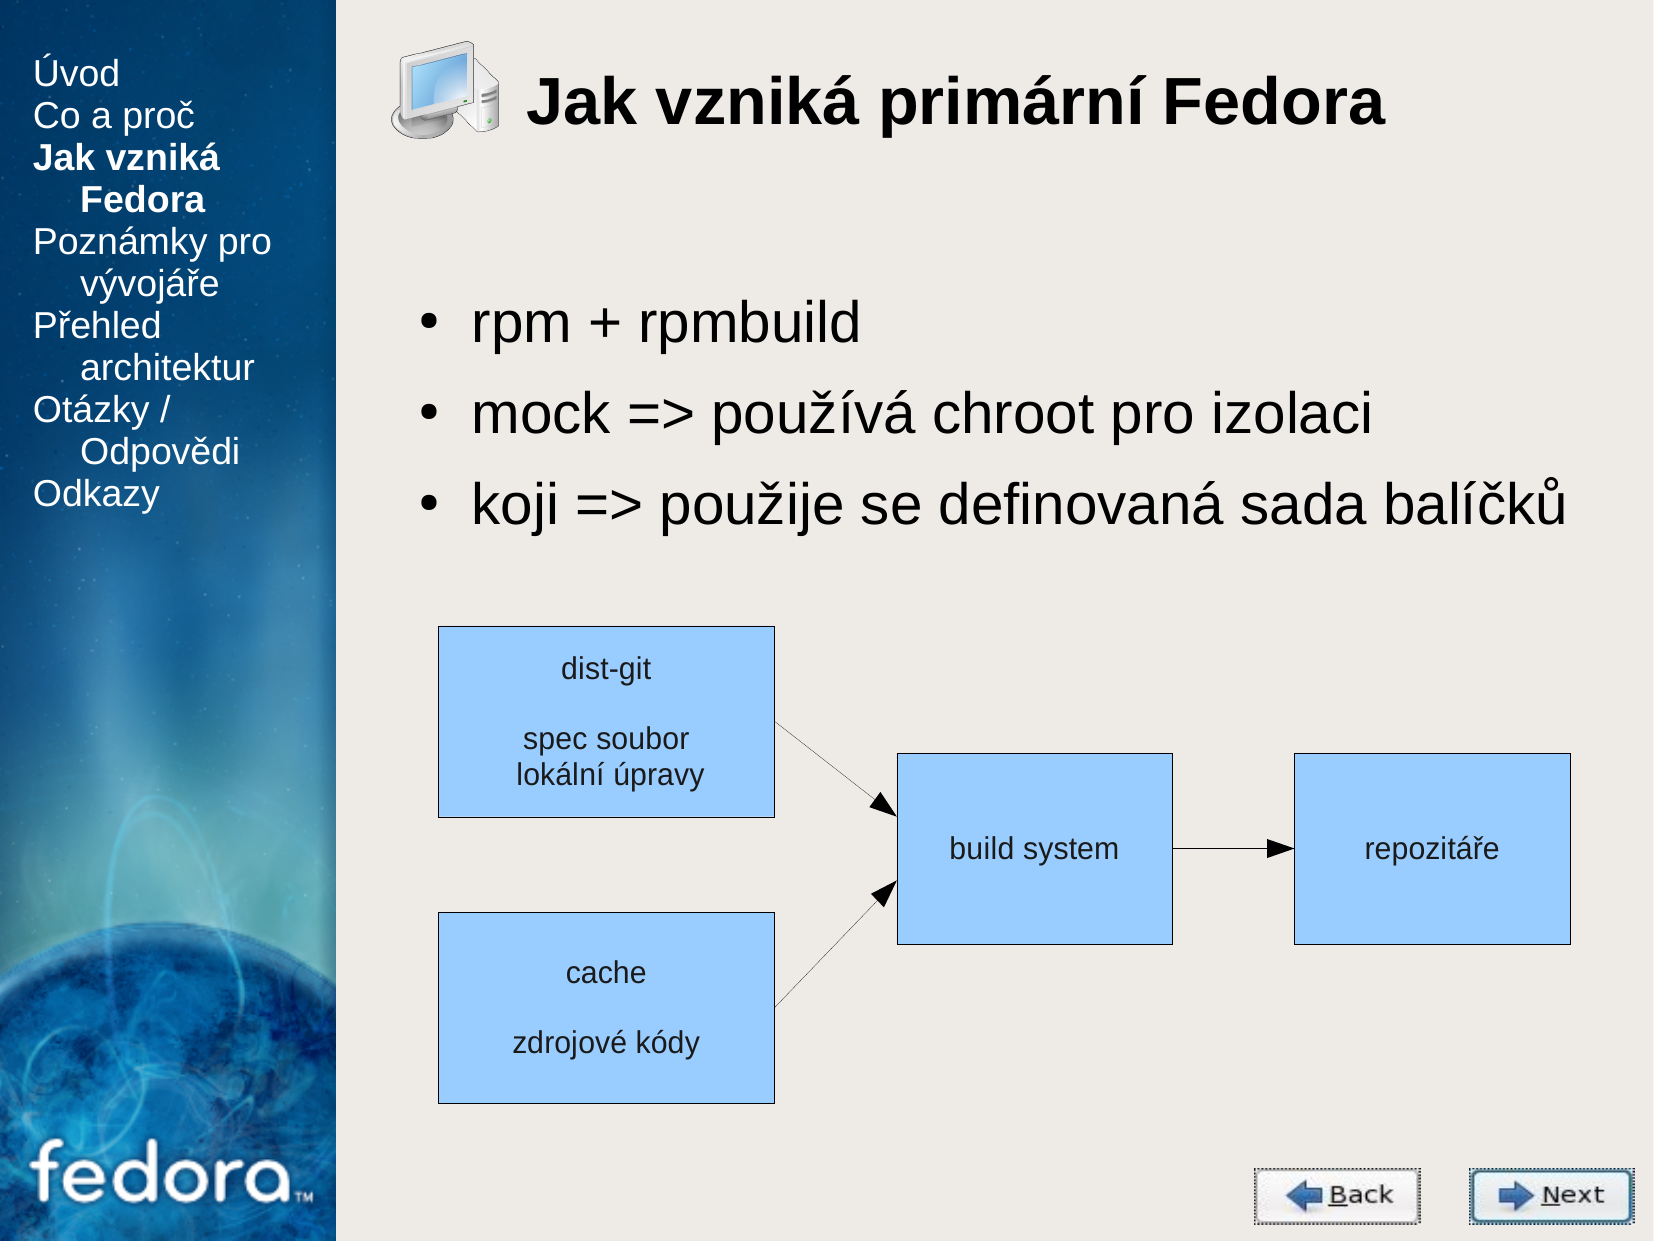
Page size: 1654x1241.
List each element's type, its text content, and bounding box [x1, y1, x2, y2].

list rpm + rpmbuild mock => používá chroot pro izolaci koji => použije se definovaná sada balíčků [400, 290, 1617, 484]
picture [0, 0, 1654, 1241]
text_box Jak vzniká primární Fedora [511, 56, 1529, 147]
text_box Úvod Co a proč Jak vzniká Fedora Poznámky pro vývojáře Přehled architektur Otázky / Odpovědi Odkazy [18, 45, 327, 523]
chart [357, 484, 1654, 1241]
